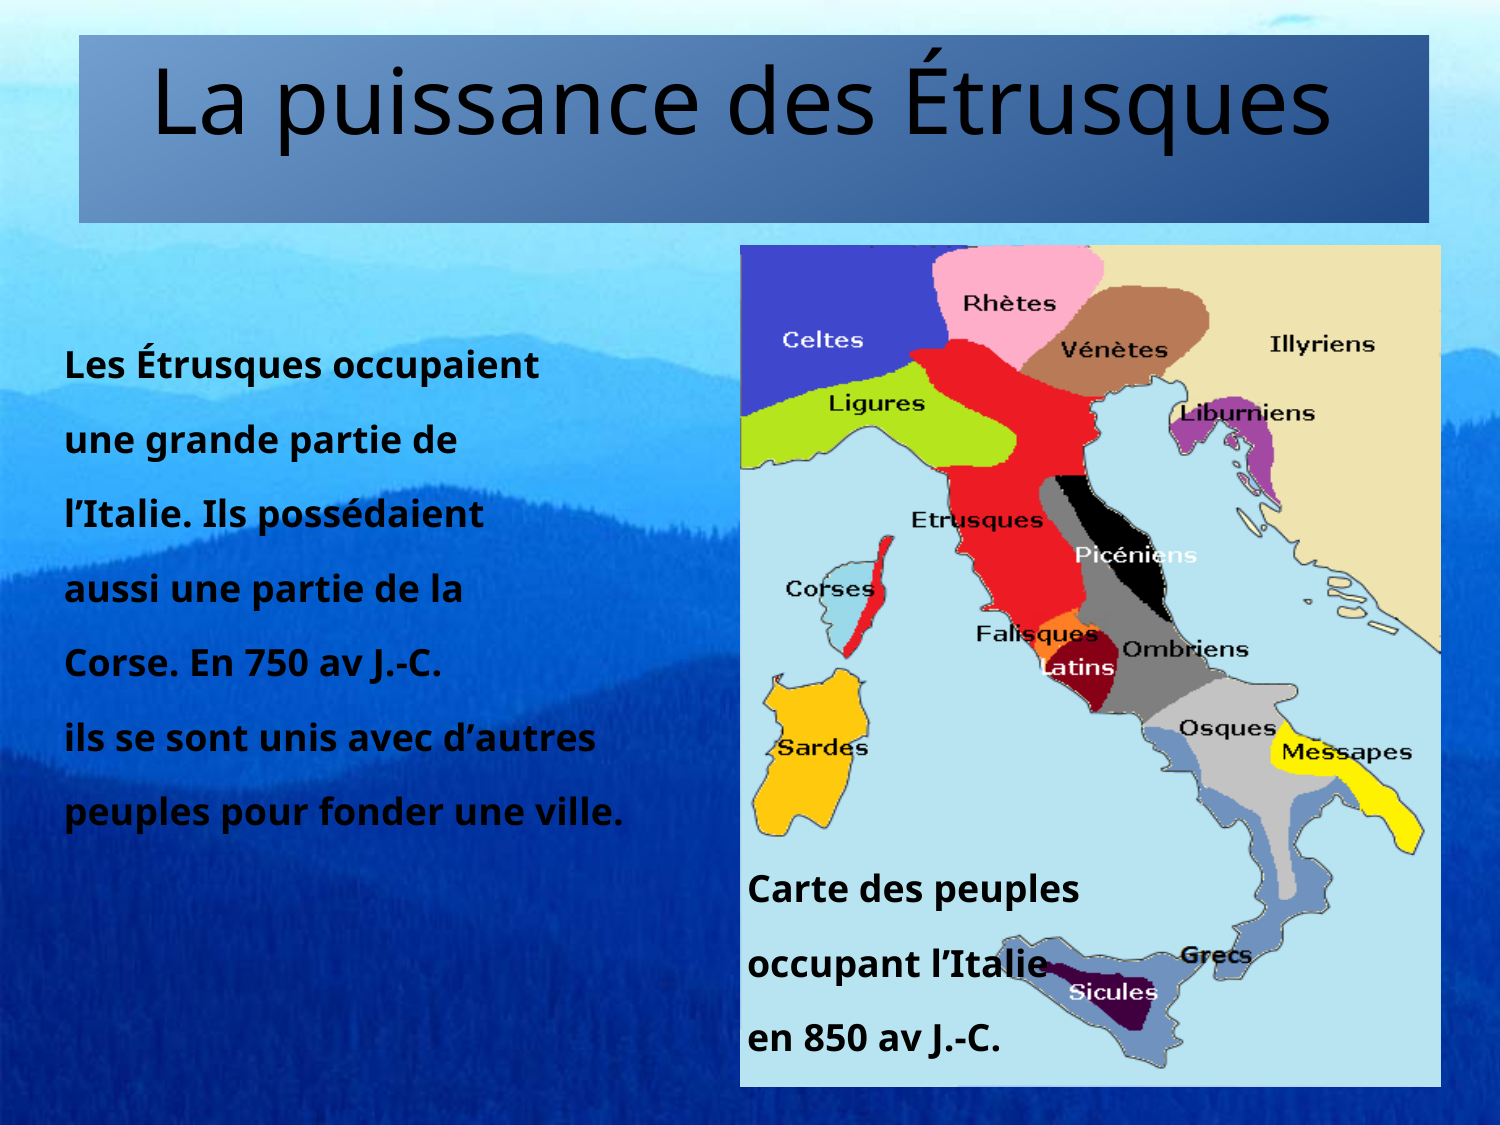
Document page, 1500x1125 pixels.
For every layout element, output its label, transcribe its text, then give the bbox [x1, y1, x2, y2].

list Carte des peuples occupant l’Italie en 850 av J.-C. [732, 858, 1099, 1071]
title La puissance des Étrusques [79, 35, 1430, 223]
picture [0, 0, 1500, 1125]
list Les Étrusques occupaient une grande partie de l’Italie. Ils possédaient aussi une partie de la Corse. En 750 av J.-C. ils se sont unis avec d’autres peuples pour fonder une ville. [39, 333, 678, 852]
